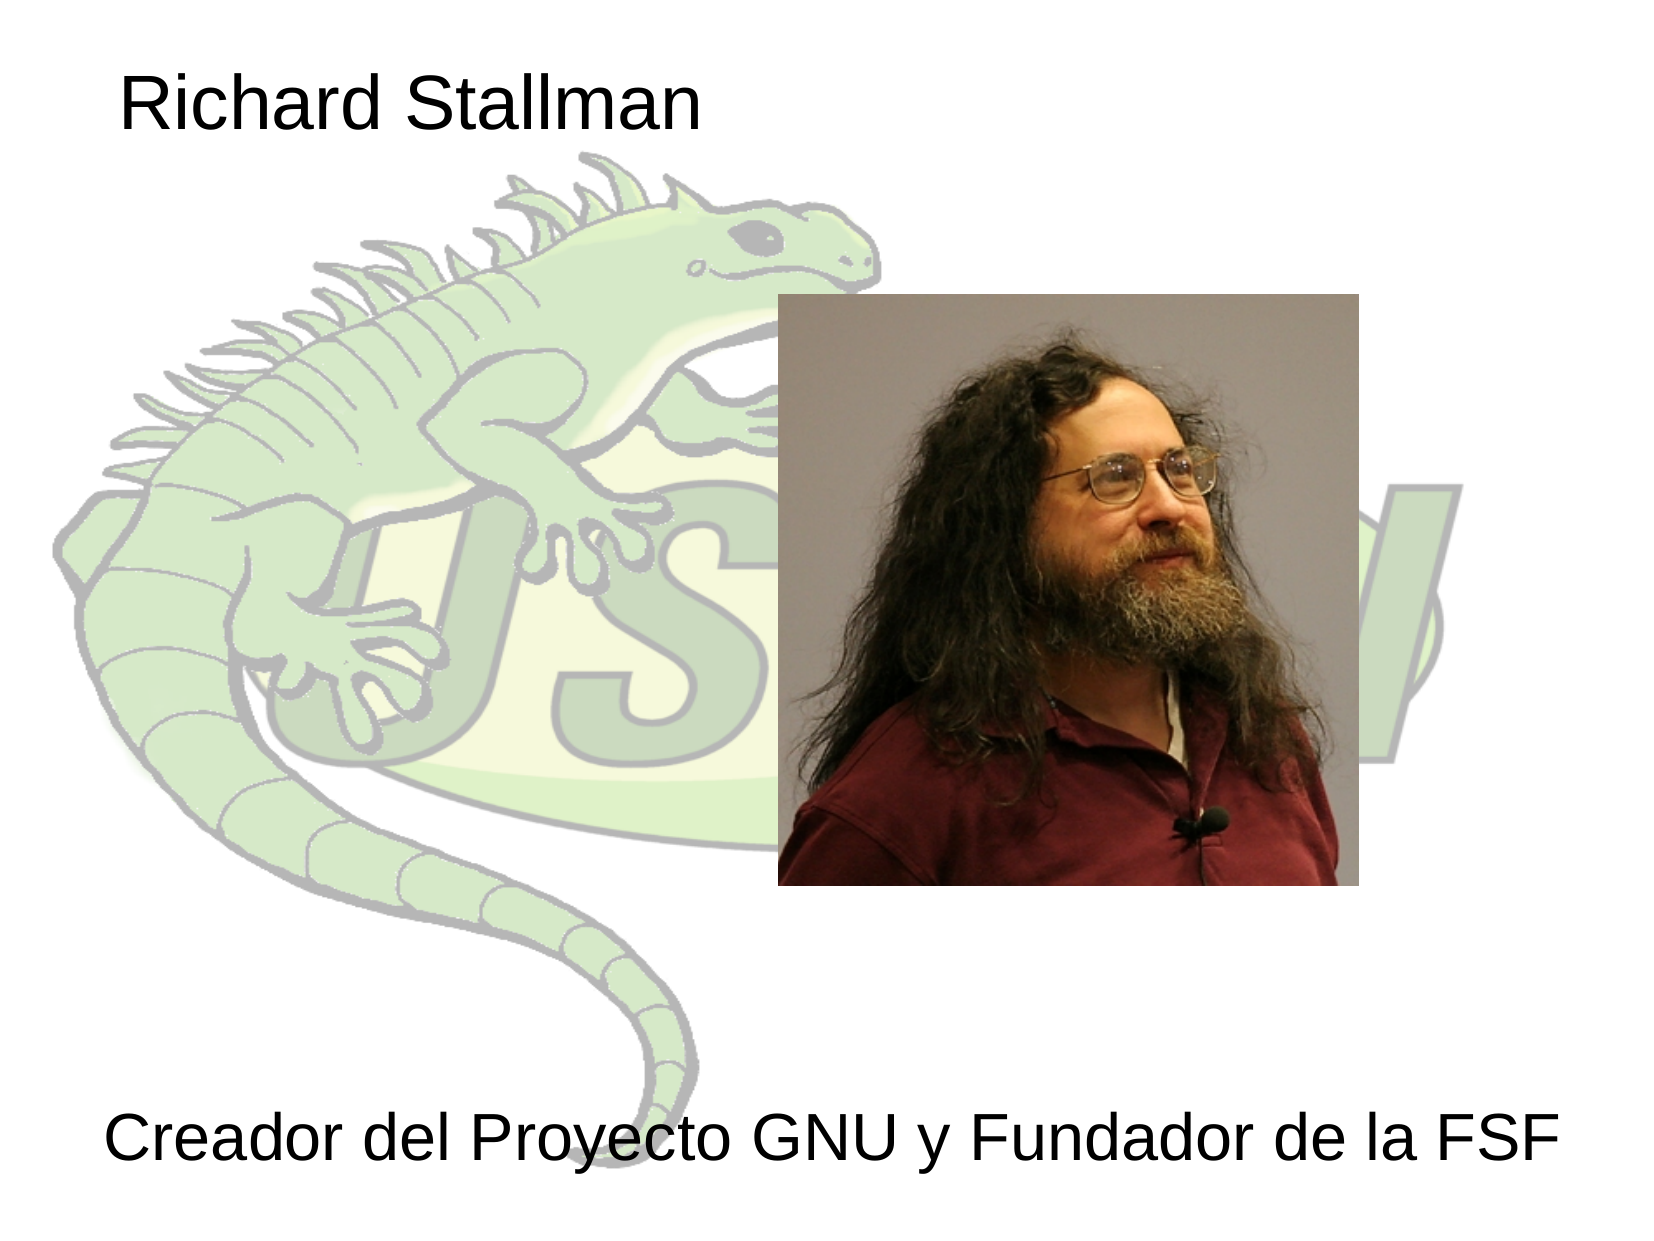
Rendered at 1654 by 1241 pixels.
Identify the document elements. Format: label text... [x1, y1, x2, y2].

picture [0, 0, 1654, 1241]
title Creador del Proyecto GNU y Fundador de la FSF [40, 1099, 1627, 1201]
text_box Richard Stallman [118, 59, 1205, 209]
